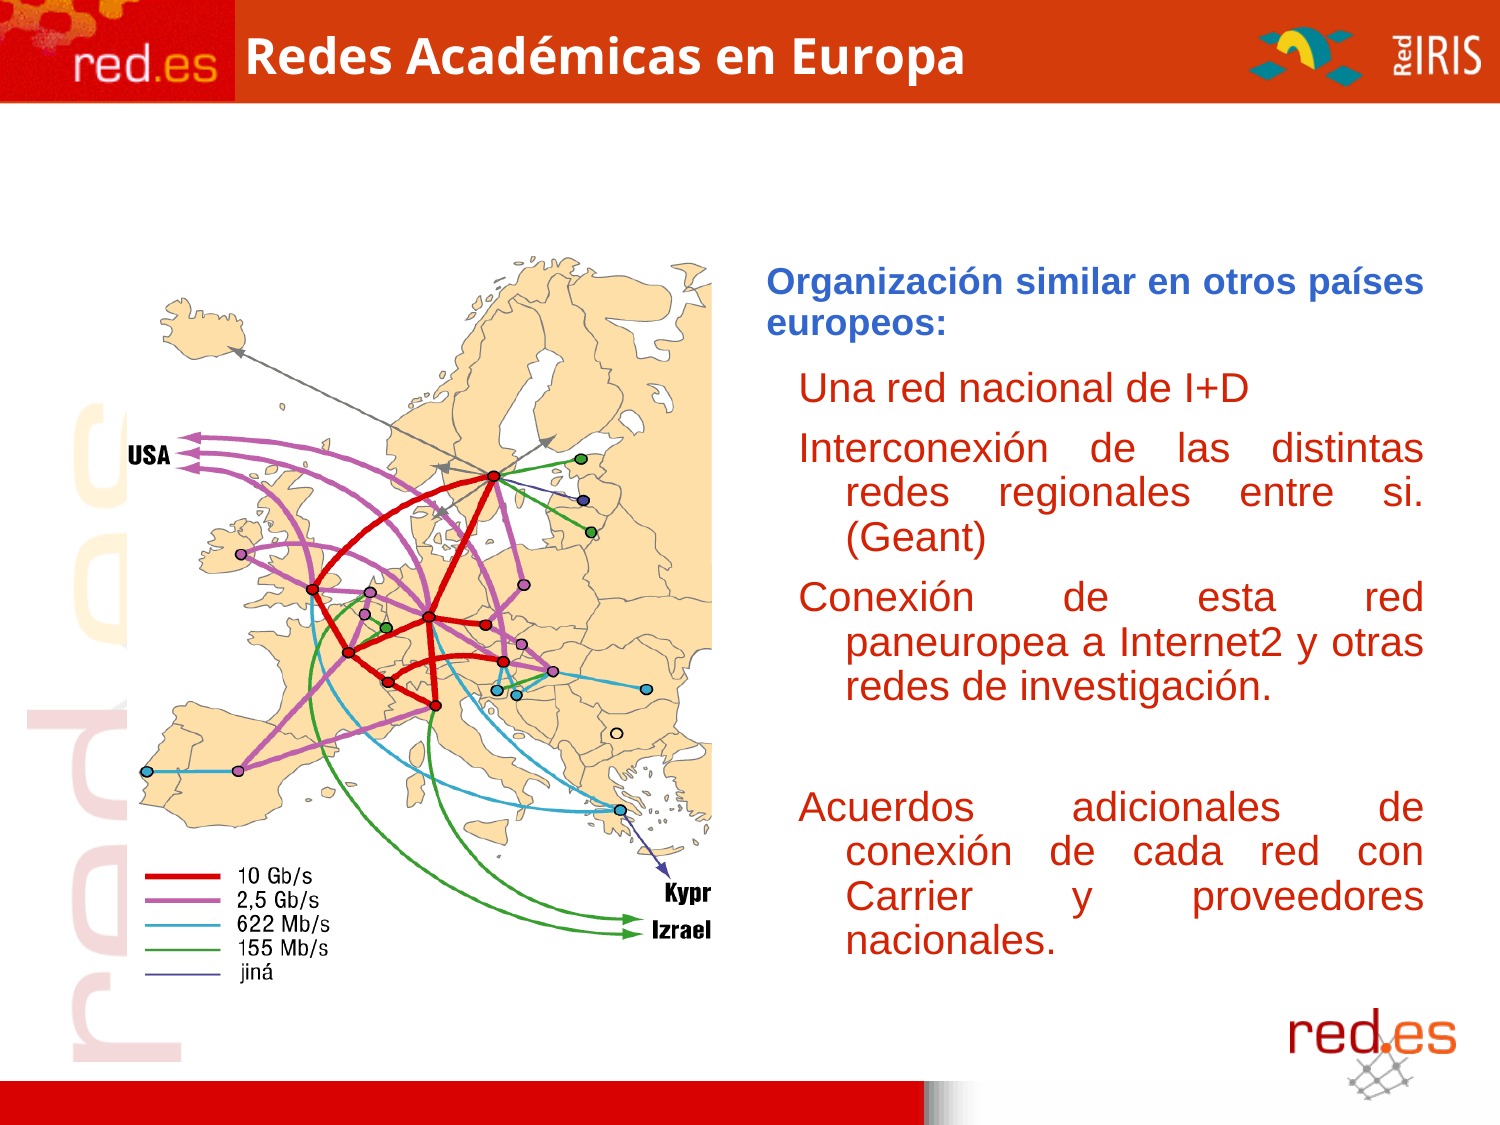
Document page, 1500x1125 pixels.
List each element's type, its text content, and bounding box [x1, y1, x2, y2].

picture [0, 0, 235, 101]
title Redes Académicas en Europa [244, 16, 1412, 96]
picture [27, 256, 712, 1062]
picture [1412, 27, 1481, 87]
picture [0, 1008, 1500, 1125]
list Organización similar en otros países europeos: Una red nacional de I+D Interconexión de las distintas redes regionales entre si. (Geant) Conexión de esta red paneuropea a Internet2 y otras redes de investigación. Acuerdos adicionales de conexión de cada red con Carrier y proveedores nacionales. [766, 262, 1425, 1005]
